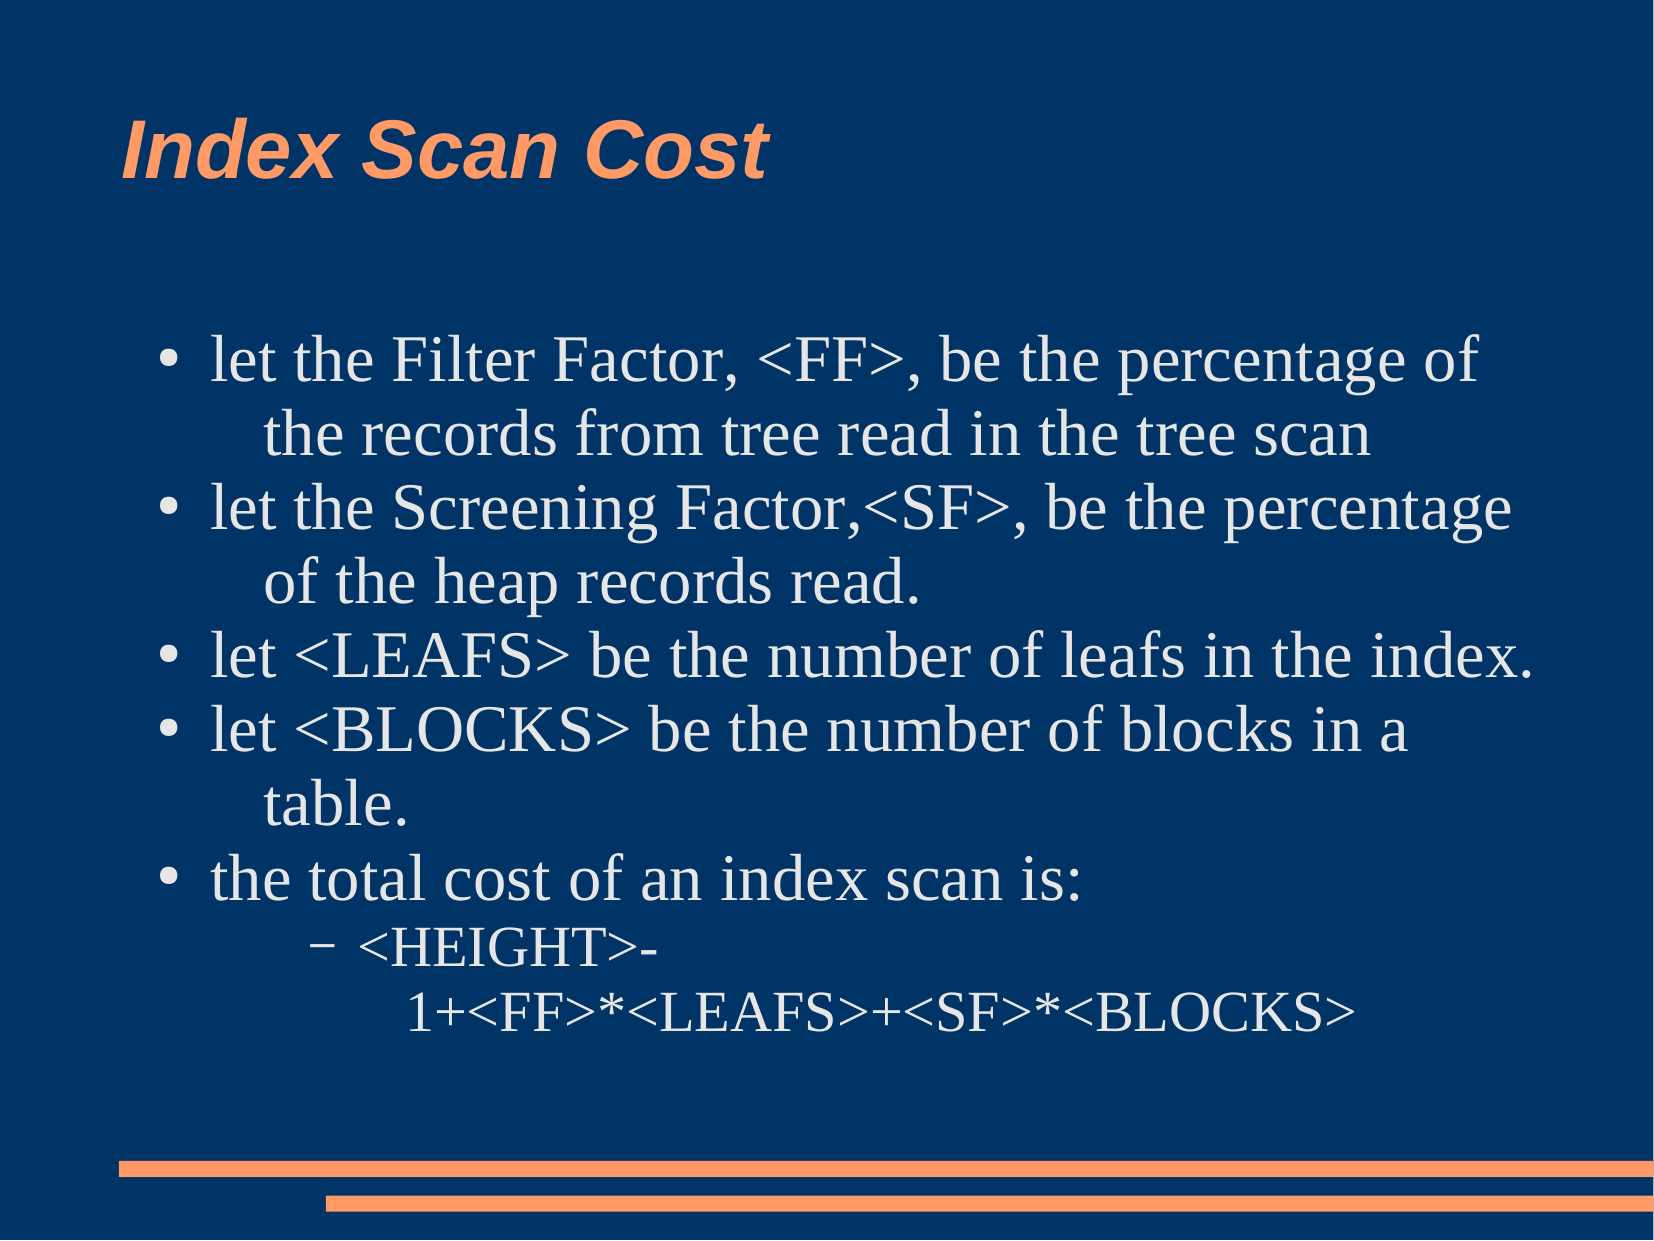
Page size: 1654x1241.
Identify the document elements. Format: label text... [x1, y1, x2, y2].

list let the Filter Factor, <FF>, be the percentage of the records from tree read in the tree scan let the Screening Factor,<SF>, be the percentage of the heap records read. let <LEAFS> be the number of leafs in the index. let <BLOCKS> be the number of blocks in a table. the total cost of an index scan is: <HEIGHT>-1+<FF>*<LEAFS>+<SF>*<BLOCKS> [121, 322, 1561, 1133]
title Index Scan Cost [121, 46, 1534, 254]
